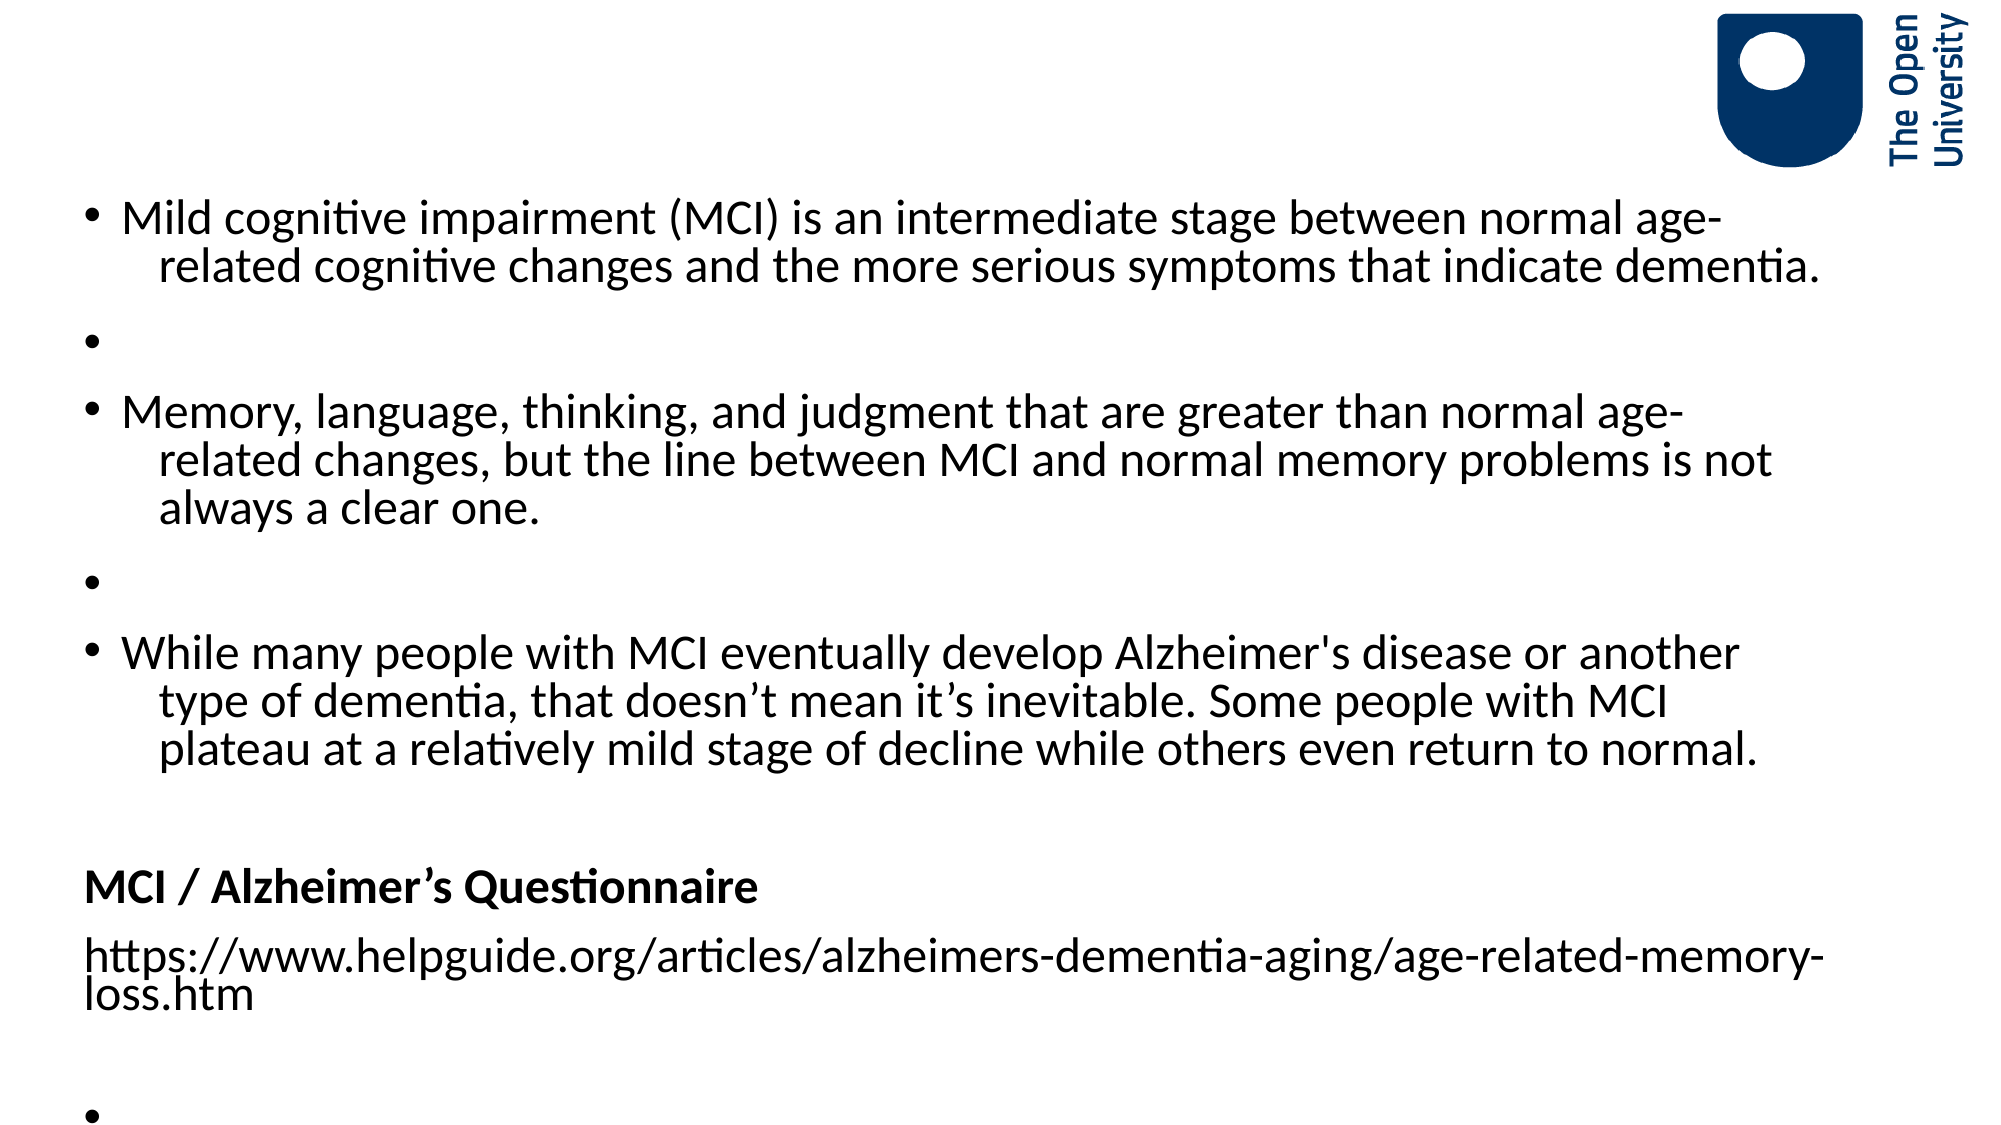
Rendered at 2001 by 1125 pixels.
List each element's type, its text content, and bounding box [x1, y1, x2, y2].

picture [1716, 10, 1971, 170]
list Mild cognitive impairment (MCI) is an intermediate stage between normal age-related cognitive changes and the more serious symptoms that indicate dementia. Memory, language, thinking, and judgment that are greater than normal age-related changes, but the line between MCI and normal memory problems is not always a clear one. While many people with MCI eventually develop Alzheimer's disease or another type of dementia, that doesn’t mean it’s inevitable. Some people with MCI plateau at a relatively mild stage of decline while others even return to normal. MCI / Alzheimer’s Questionnaire https://www.helpguide.org/articles/alzheimers-dementia-aging/age-related-memory-loss.htm [68, 189, 1844, 1055]
